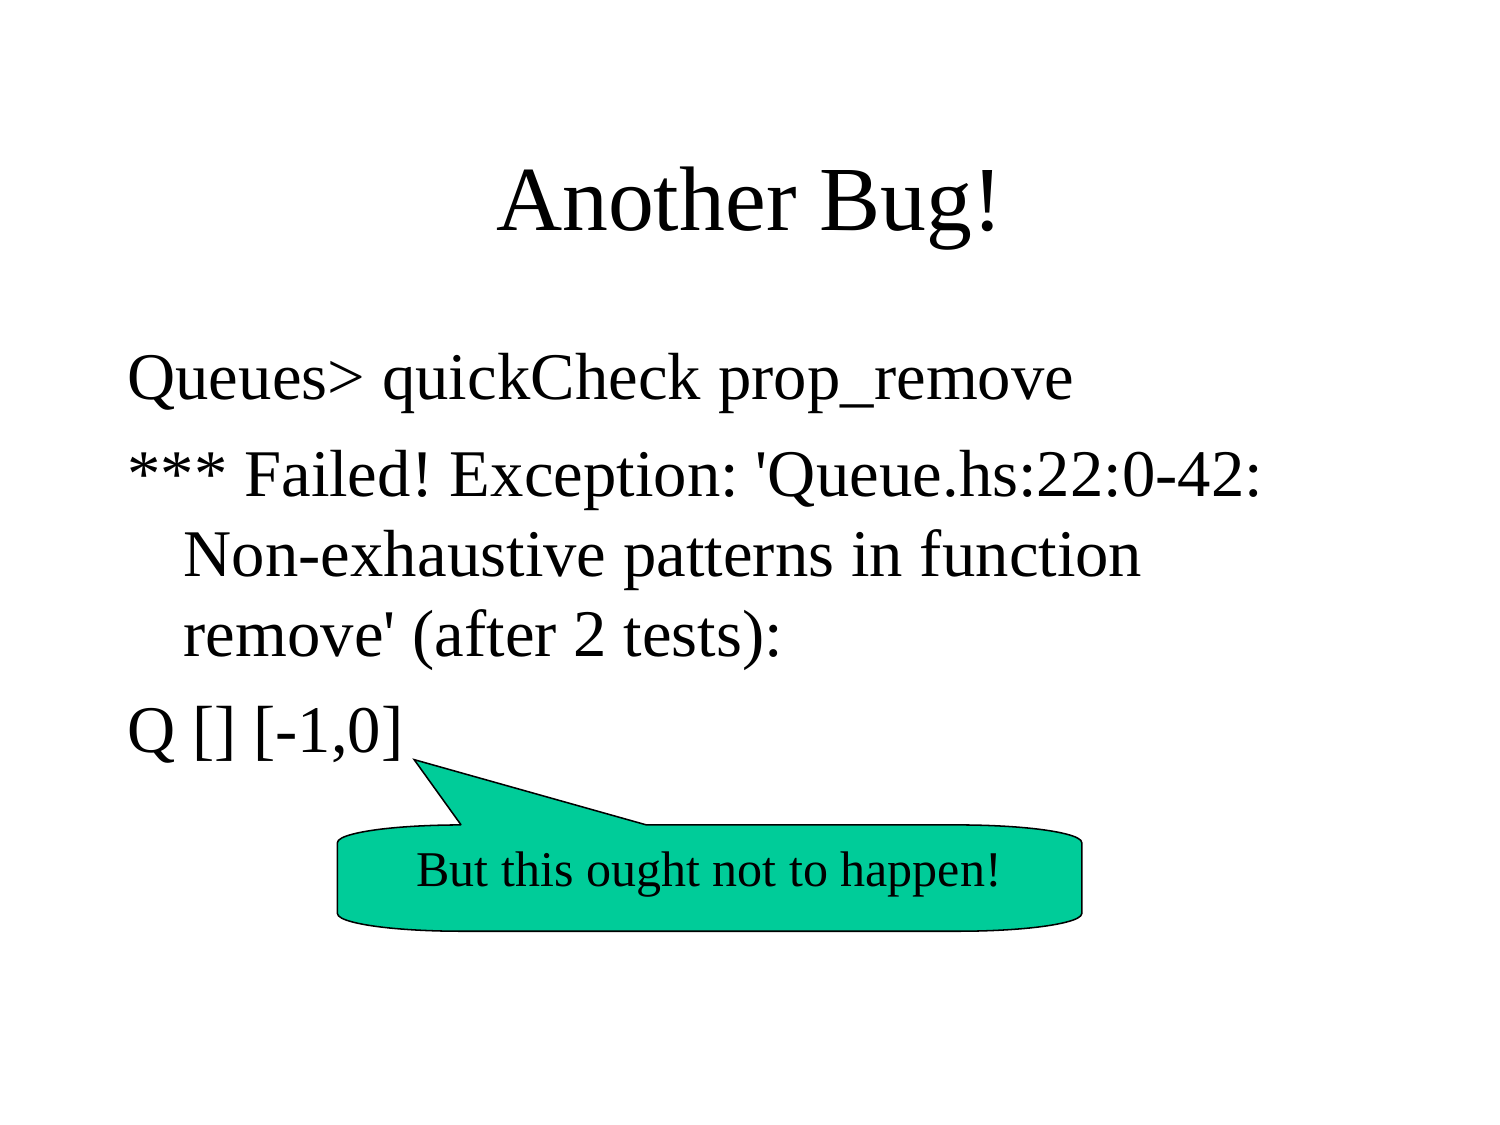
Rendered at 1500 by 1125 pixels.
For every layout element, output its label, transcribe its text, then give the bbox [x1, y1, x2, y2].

title Another Bug! [112, 99, 1388, 288]
list Queues> quickCheck prop_remove *** Failed! Exception: 'Queue.hs:22:0-42: Non-exhaustive patterns in function remove' (after 2 tests): Q [] [-1,0] [112, 324, 1388, 1000]
text_box But this ought not to happen! [337, 759, 1082, 932]
